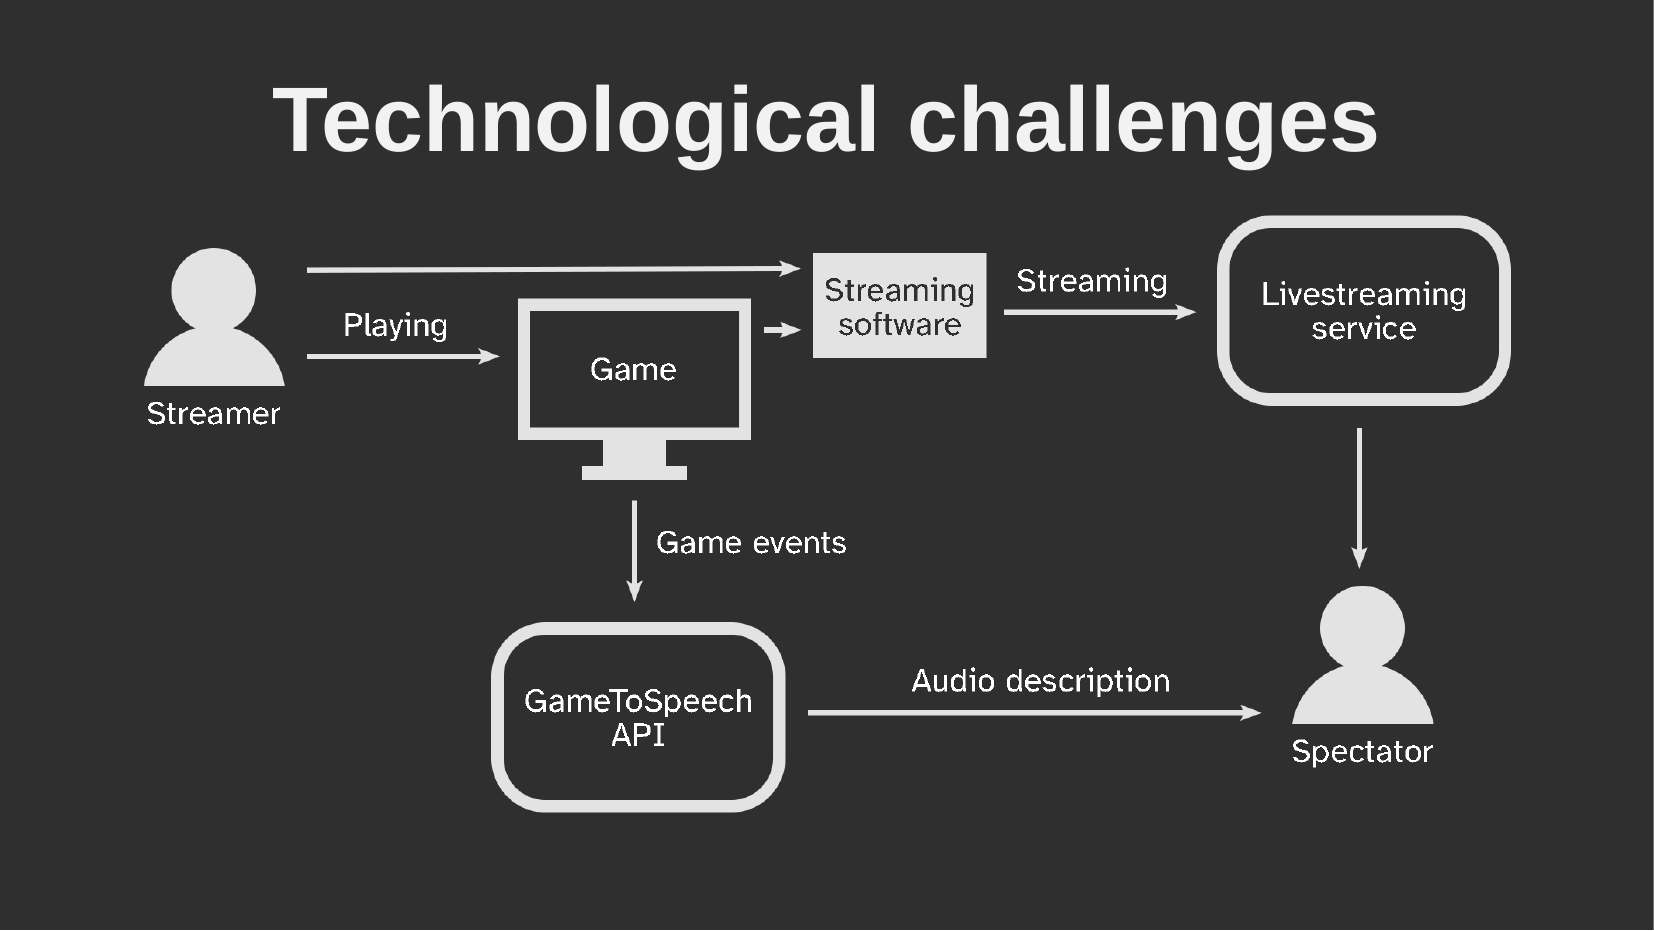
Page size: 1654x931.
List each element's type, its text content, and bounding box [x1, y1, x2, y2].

title Technological challenges [82, 37, 1571, 193]
picture [99, 177, 1548, 851]
